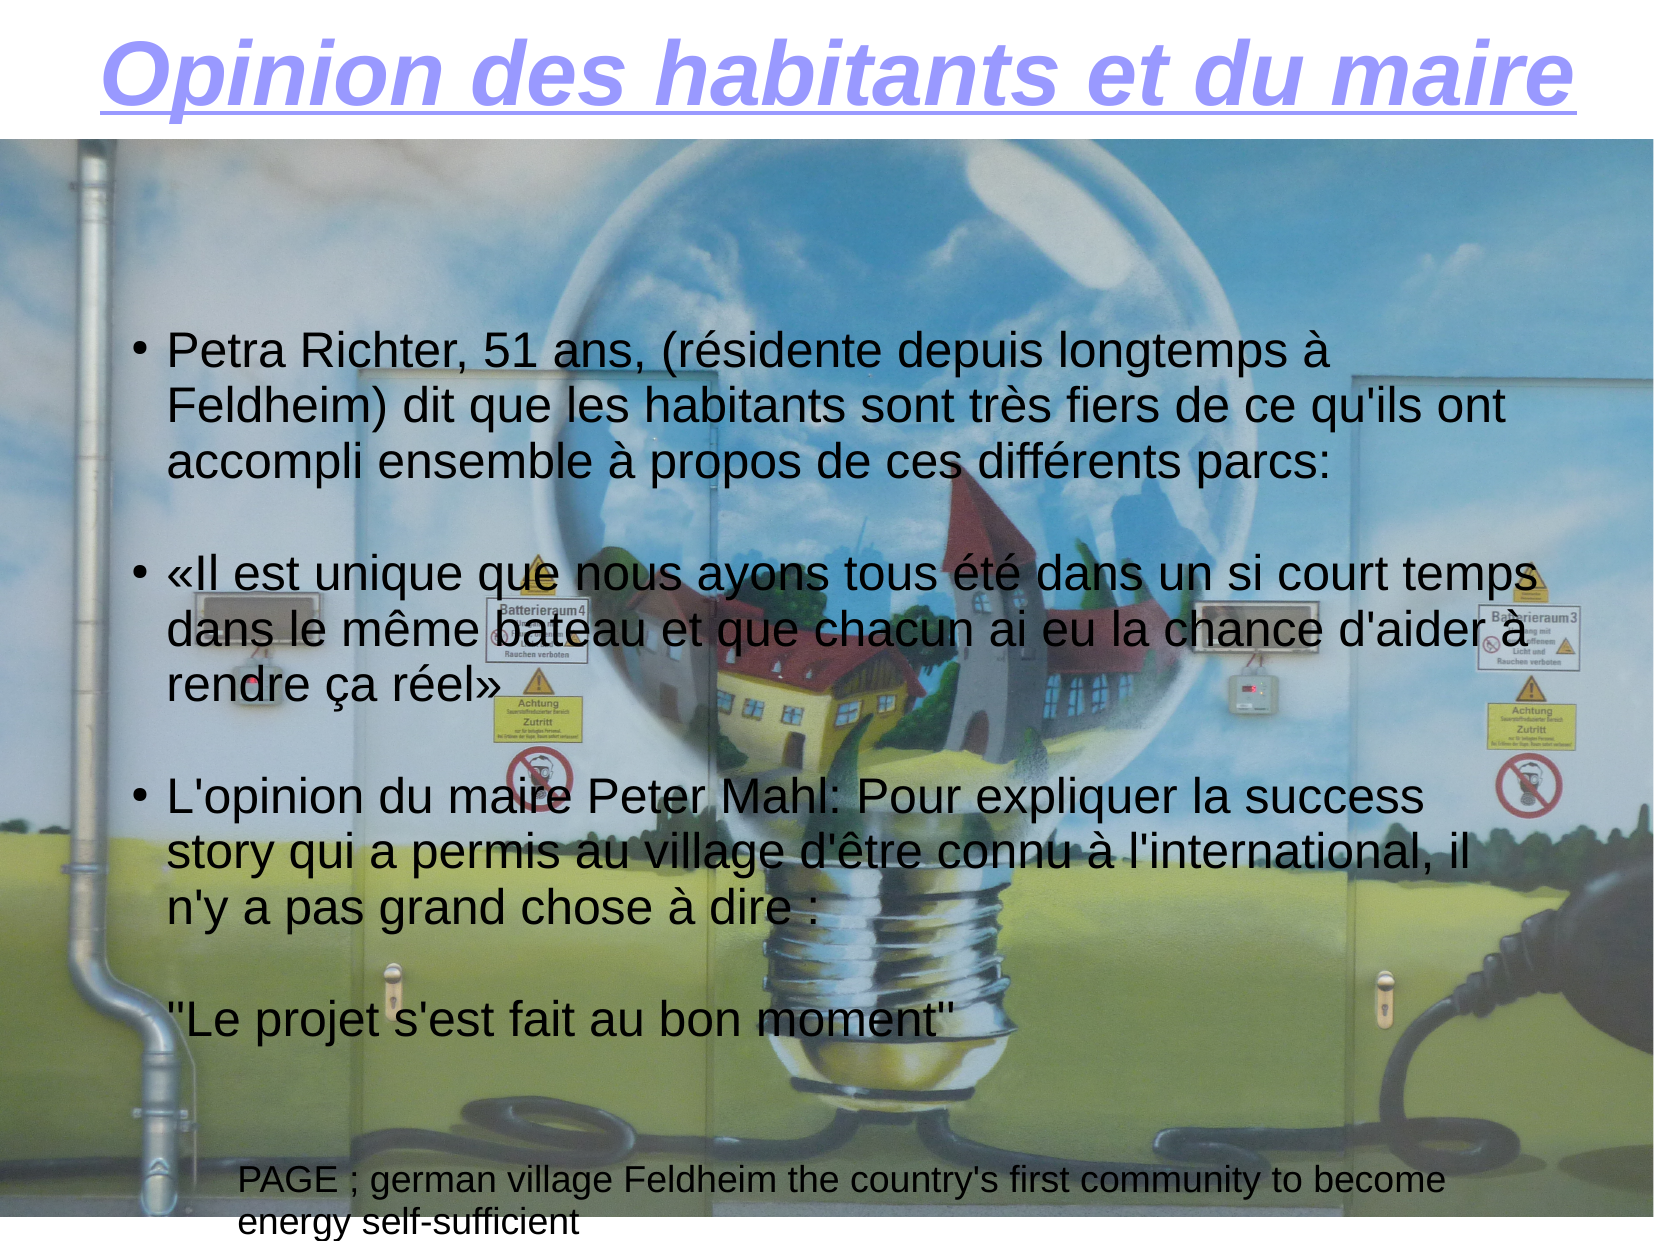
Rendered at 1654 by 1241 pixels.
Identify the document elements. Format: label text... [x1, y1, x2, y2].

title Opinion des habitants et du maire [94, 0, 1583, 139]
text_box Petra Richter, 51 ans, (résidente depuis longtemps à Feldheim) dit que les habitants sont très fiers de ce qu'ils ont accompli ensemble à propos de ces différents parcs: «Il est unique que nous ayons tous été dans un si court temps dans le même bateau et que chacun ai eu la chance d'aider à rendre ça réel» L'opinion du maire Peter Mahl: Pour expliquer la success story qui a permis au village d'être connu à l'international, il n'y a pas grand chose à dire : ''Le projet s'est fait au bon moment'' PAGE ; german village Feldheim the country's first community to become energy self-sufficient [116, 314, 1562, 1241]
picture [0, 139, 1654, 1217]
